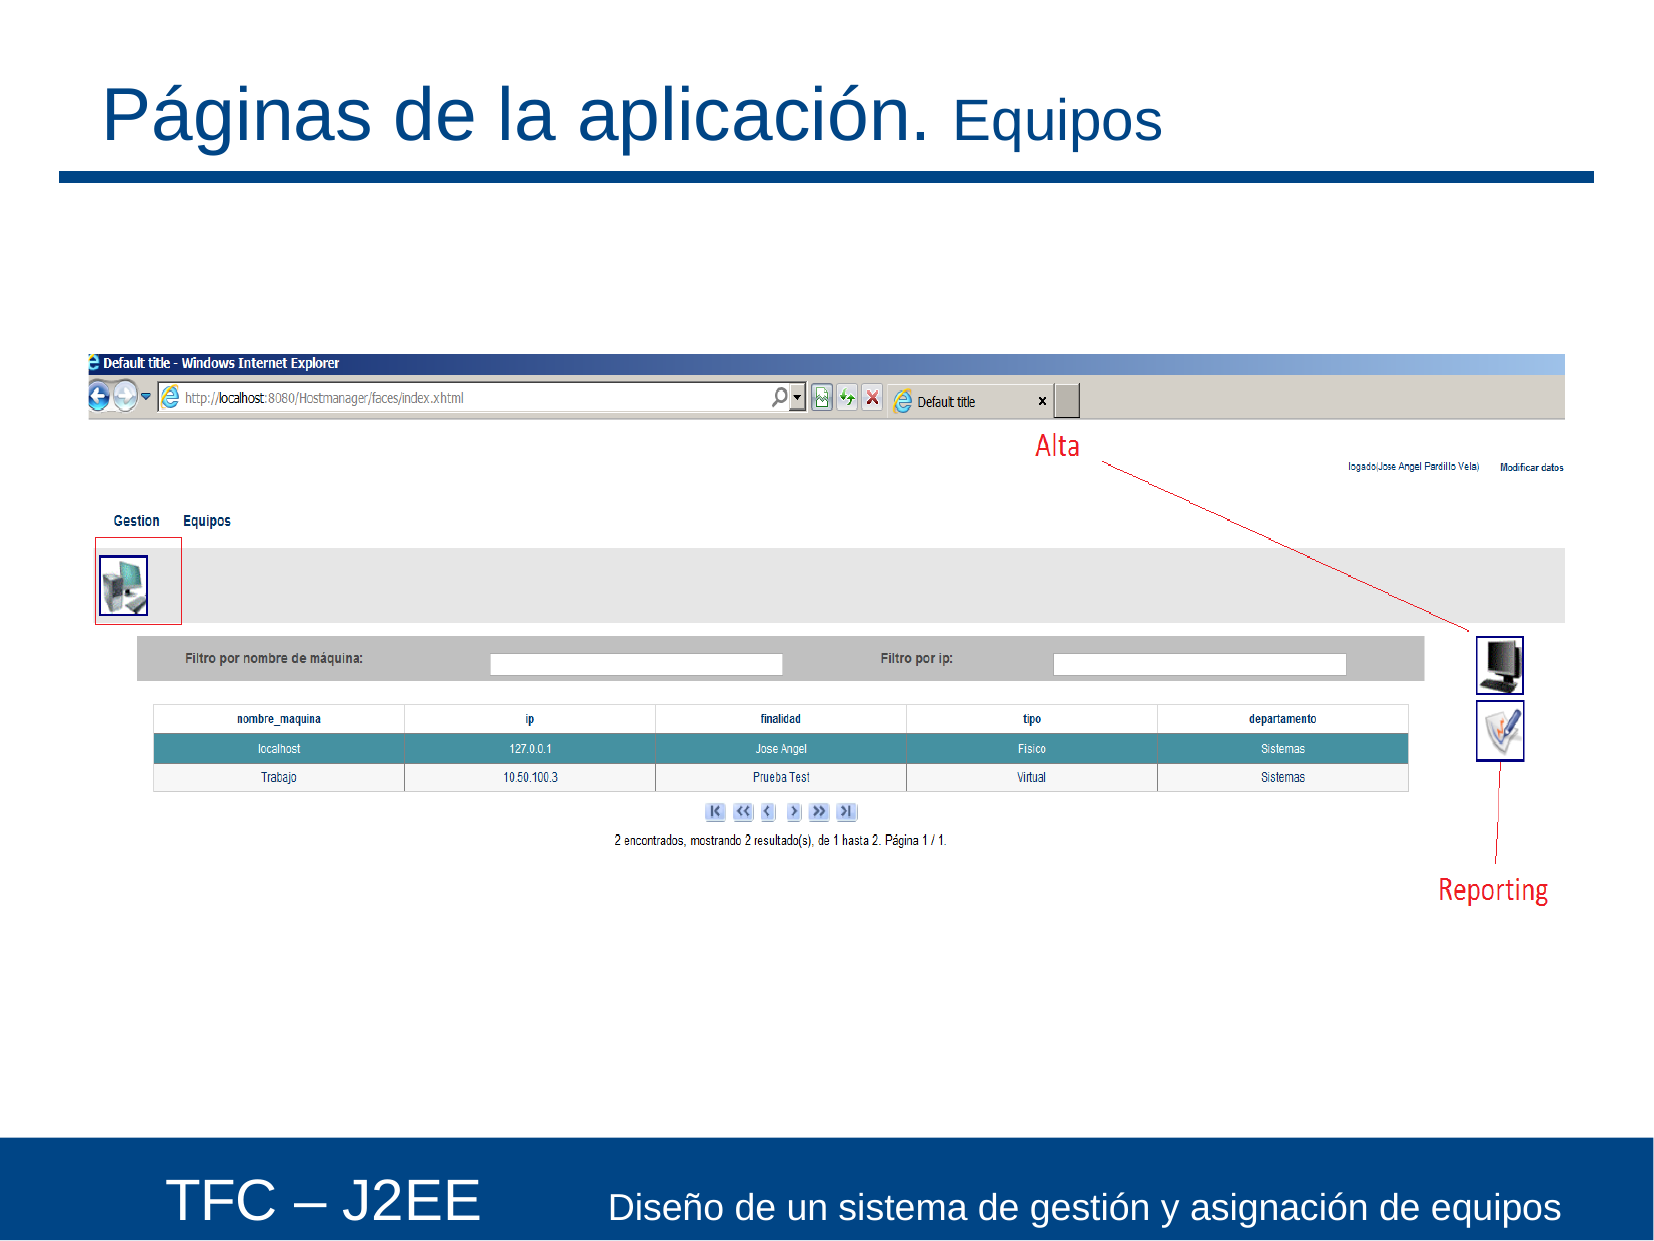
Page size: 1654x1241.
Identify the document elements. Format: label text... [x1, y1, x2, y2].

title TFC – J2EE Diseño de un sistema de gestión y asignación de equipos [0, 1137, 1654, 1241]
picture [88, 354, 1565, 945]
text_box Páginas de la aplicación. Equipos [81, 59, 1185, 170]
